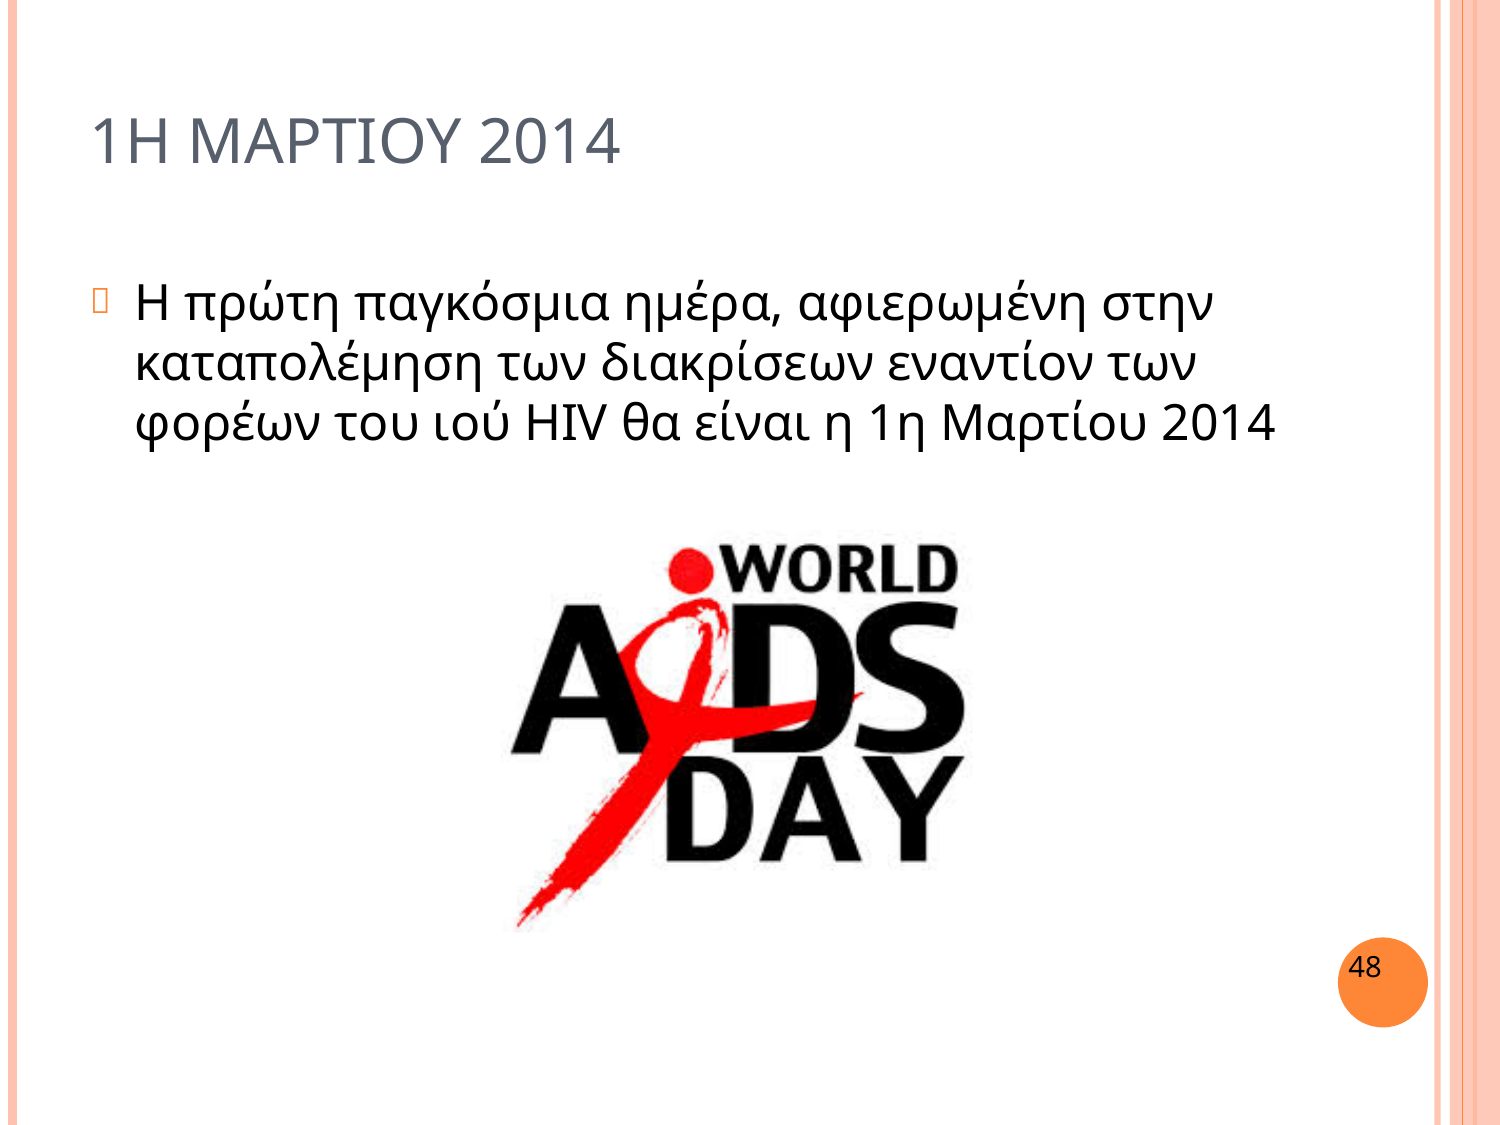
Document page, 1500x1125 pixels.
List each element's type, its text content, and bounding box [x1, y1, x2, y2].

list Η πρώτη παγκόσμια ημέρα, αφιερωμένη στην καταπολέμηση των διακρίσεων εναντίον των φορέων του ιού HIV θα είναι η 1η Μαρτίου 2014 [75, 262, 1300, 1062]
picture [501, 515, 975, 950]
slide_number <αριθμός> [1333, 940, 1434, 1027]
title 1Η ΜΑΡΤΙΟΥ 2014 [75, 45, 1300, 233]
